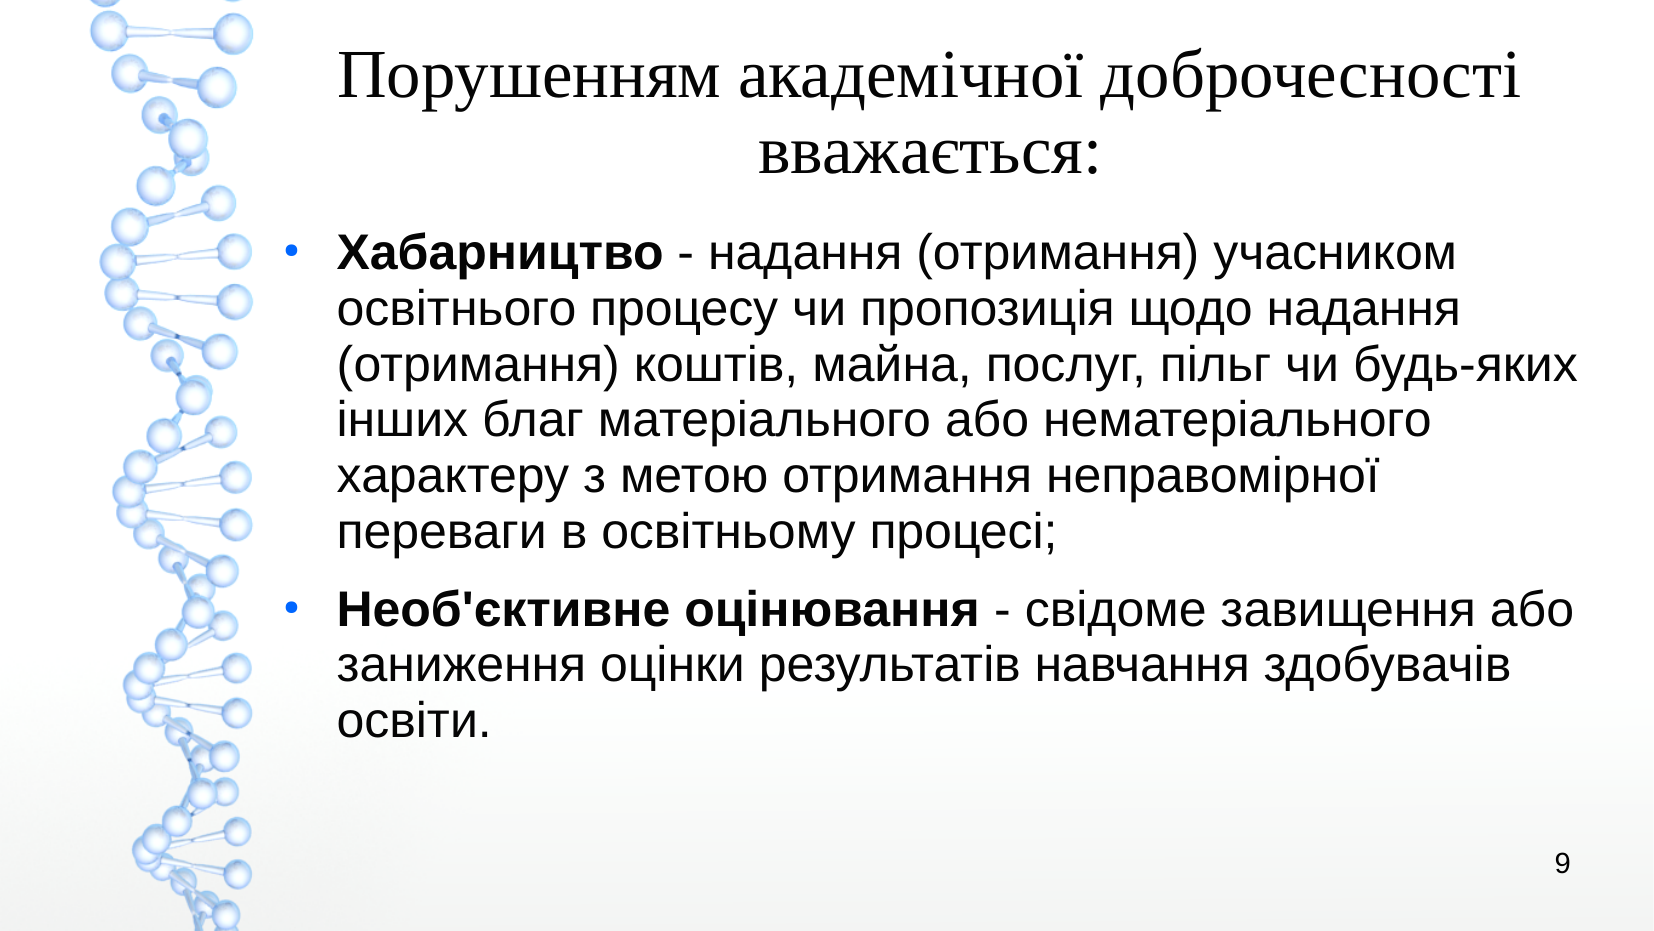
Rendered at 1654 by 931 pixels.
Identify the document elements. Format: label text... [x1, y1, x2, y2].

picture [0, 0, 1654, 931]
title Порушенням академічної доброчесності вважається: [265, 35, 1595, 189]
list Хабарництво - надання (отримання) учасником освітнього процесу чи пропозиція щодо надання (отримання) коштів, майна, послуг, пільг чи будь-яких інших благ матеріального або нематеріального характеру з метою отримання неправомірної переваги в освітньому процесі; Необ'єктивне оцінювання - свідоме завищення або заниження оцінки результатів навчання здобувачів освіти. [265, 224, 1595, 764]
